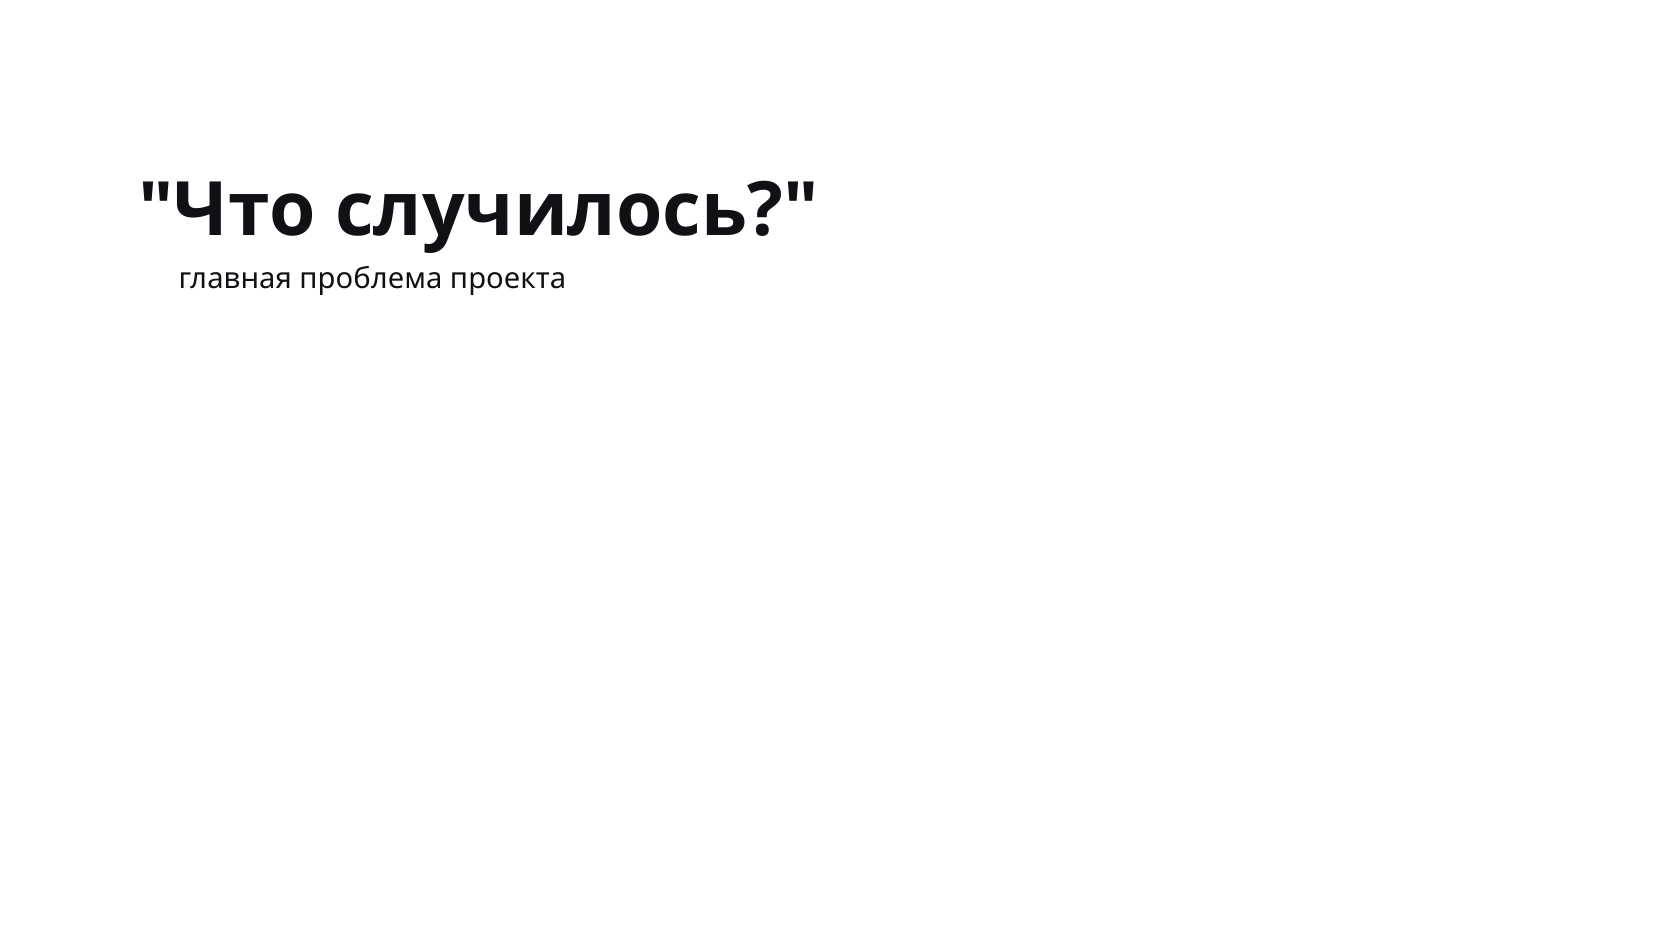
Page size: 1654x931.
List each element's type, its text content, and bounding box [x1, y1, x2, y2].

text_box "Что случилось?" [123, 147, 945, 250]
text_box главная проблема проекта [163, 249, 650, 299]
